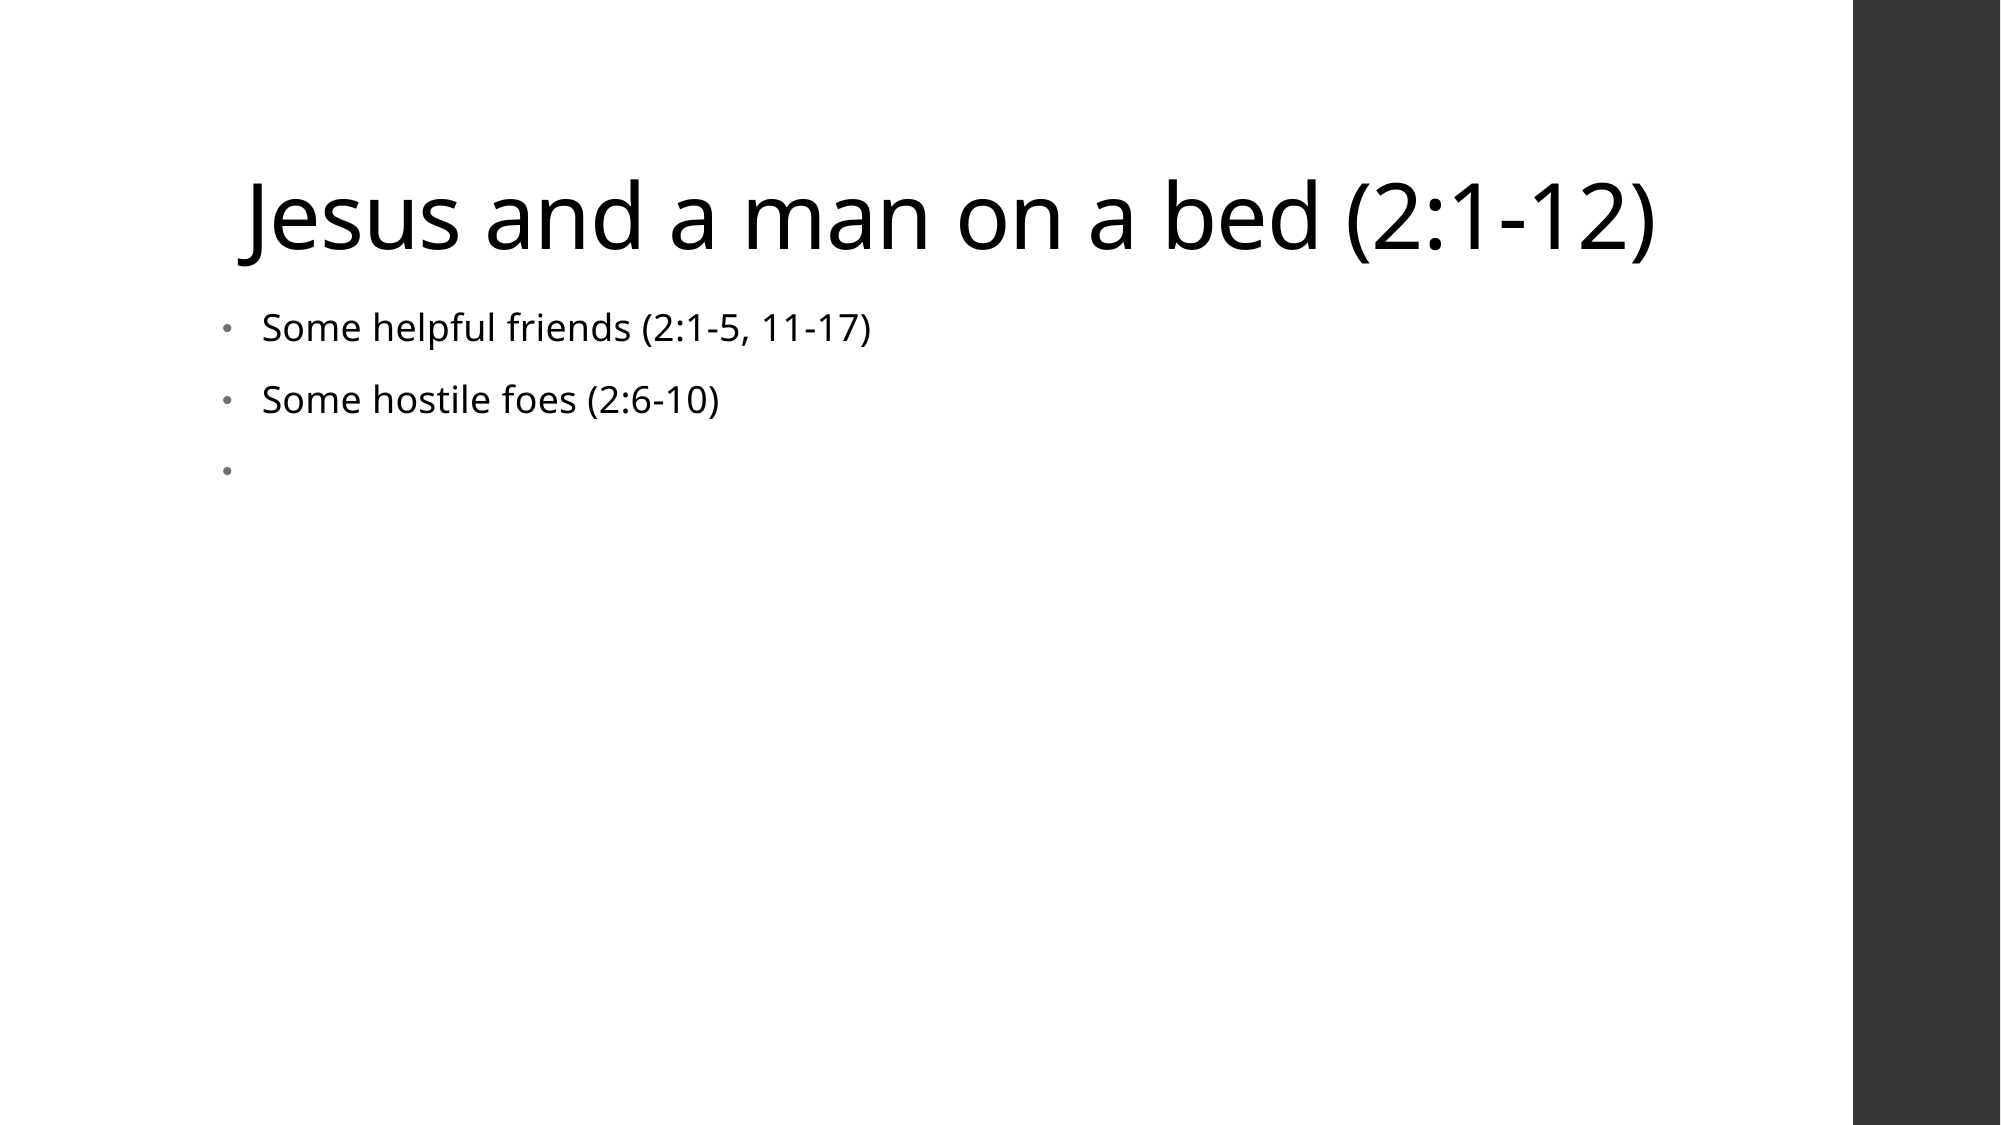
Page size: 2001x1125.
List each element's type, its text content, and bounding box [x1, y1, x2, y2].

title Jesus and a man on a bed (2:1-12) [206, 60, 1797, 278]
list Some helpful friends (2:1-5, 11-17) Some hostile foes (2:6-10) [206, 299, 1617, 1014]
